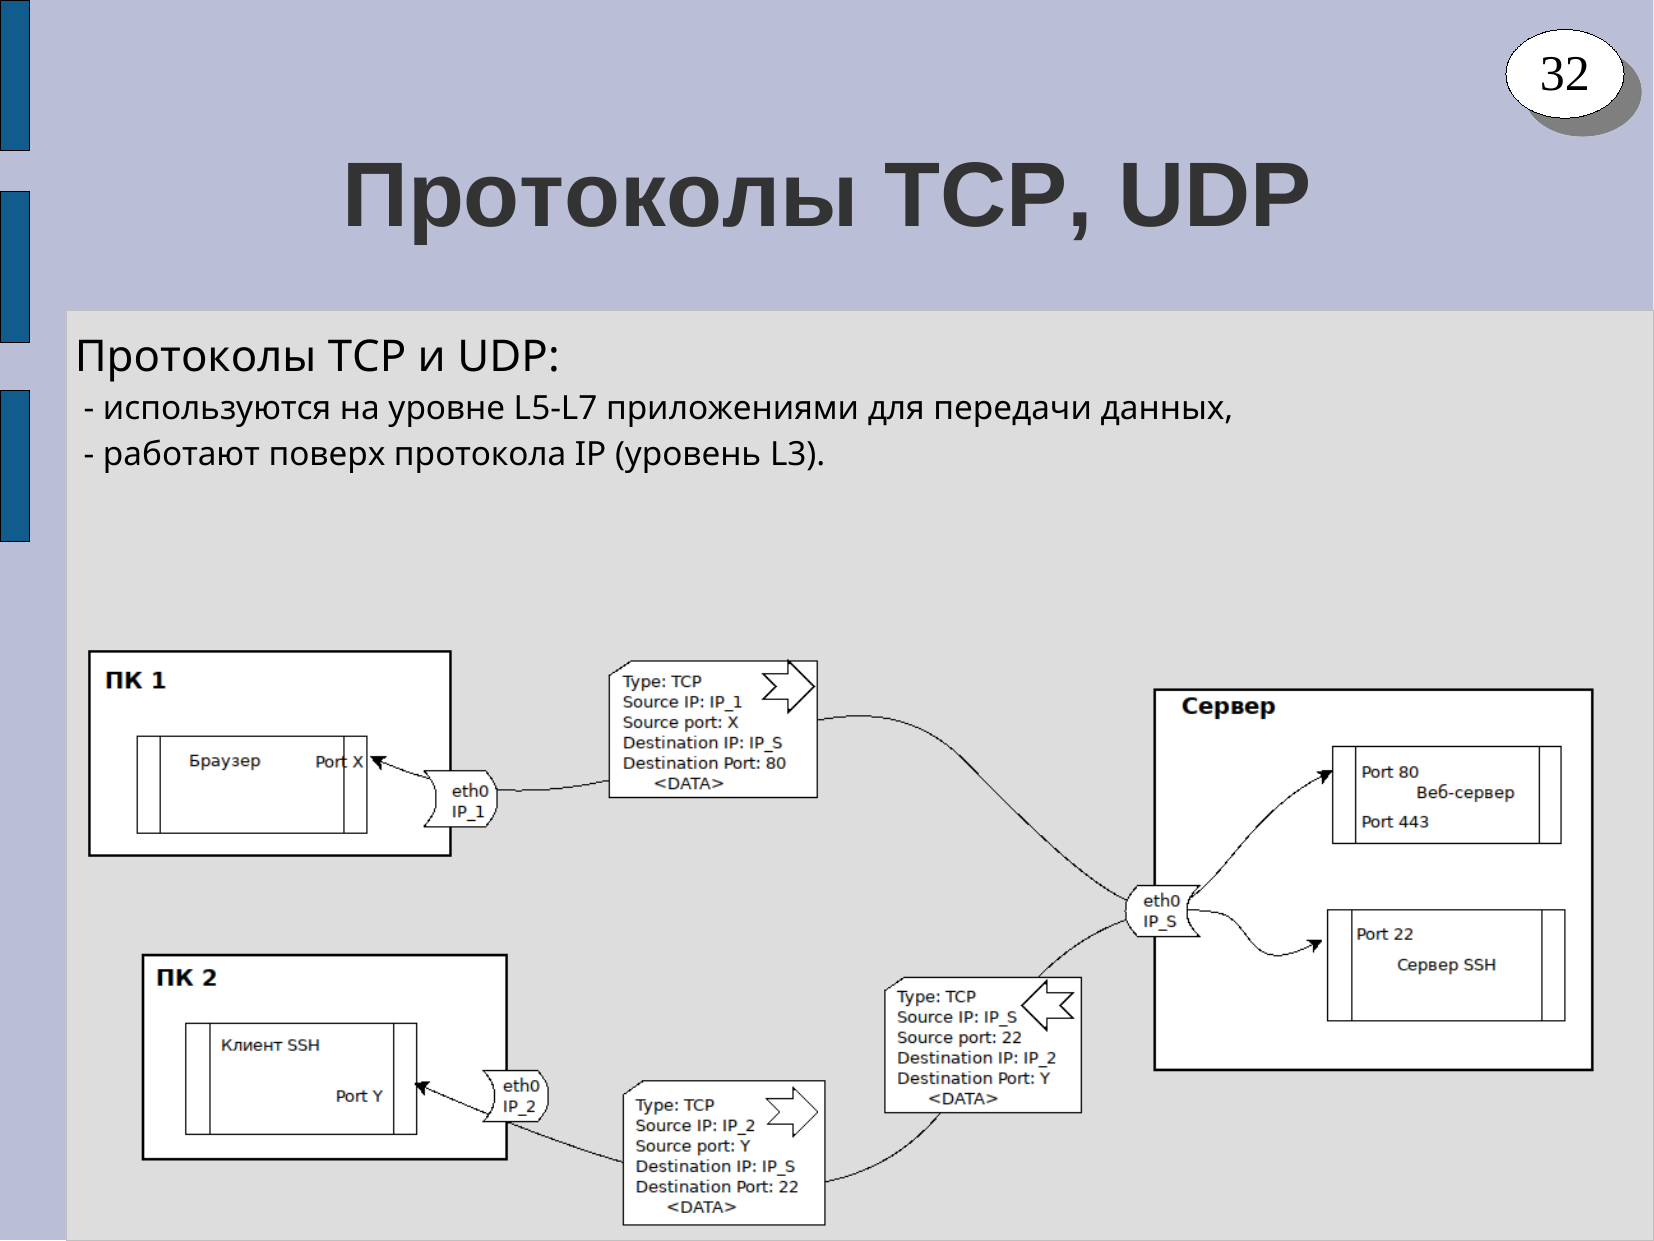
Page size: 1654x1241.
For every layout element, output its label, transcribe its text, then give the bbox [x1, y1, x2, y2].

text_box Протоколы TCP и UDP: - используются на уровне L5-L7 приложениями для передачи данных, - работают поверх протокола IP (уровень L3). [74, 324, 1625, 644]
text_box 32 [1505, 29, 1625, 119]
title Протоколы TCP, UDP [121, 91, 1534, 299]
picture [87, 649, 1595, 1227]
